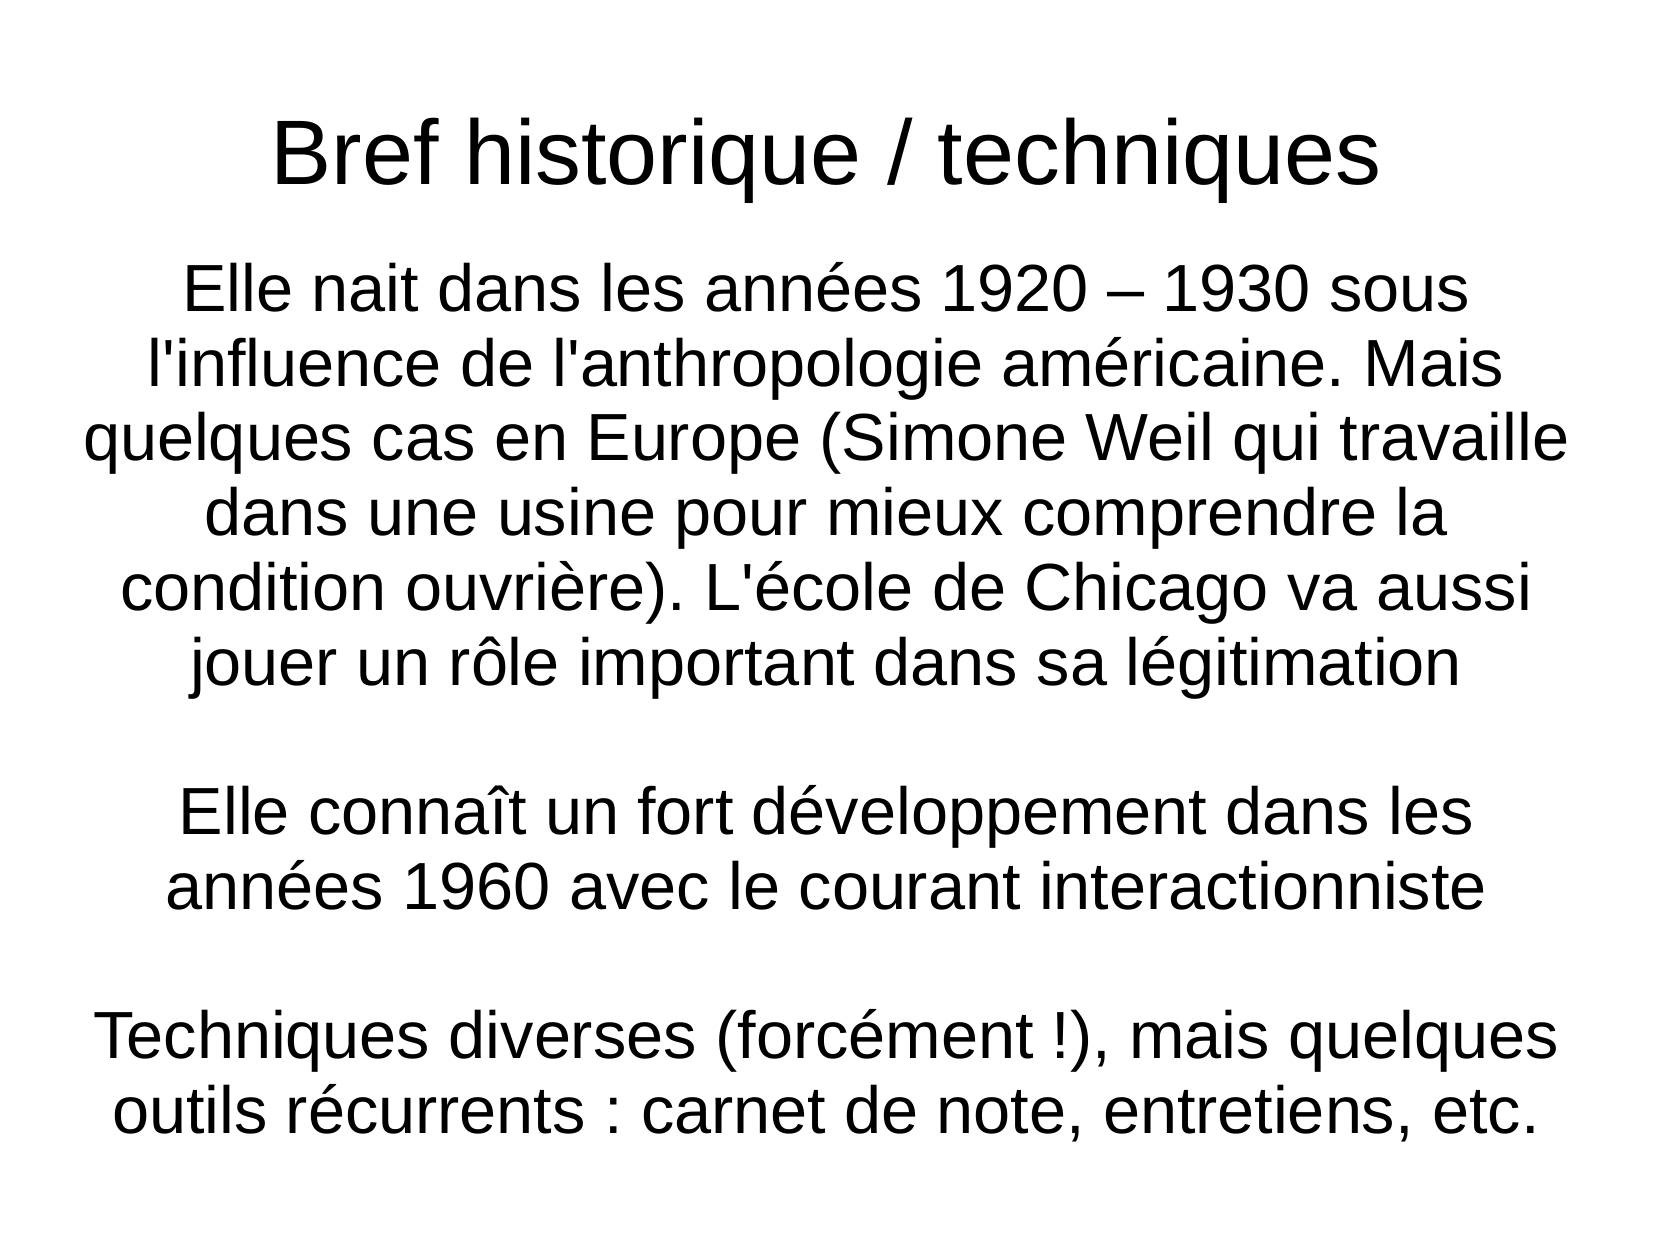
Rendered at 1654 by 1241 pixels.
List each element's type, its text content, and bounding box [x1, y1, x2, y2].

subtitle Elle nait dans les années 1920 – 1930 sous l'influence de l'anthropologie américaine. Mais quelques cas en Europe (Simone Weil qui travaille dans une usine pour mieux comprendre la condition ouvrière). L'école de Chicago va aussi jouer un rôle important dans sa légitimation Elle connaît un fort développement dans les années 1960 avec le courant interactionniste Techniques diverses (forcément !), mais quelques outils récurrents : carnet de note, entretiens, etc. [82, 250, 1571, 1149]
title Bref historique / techniques [82, 56, 1571, 250]
